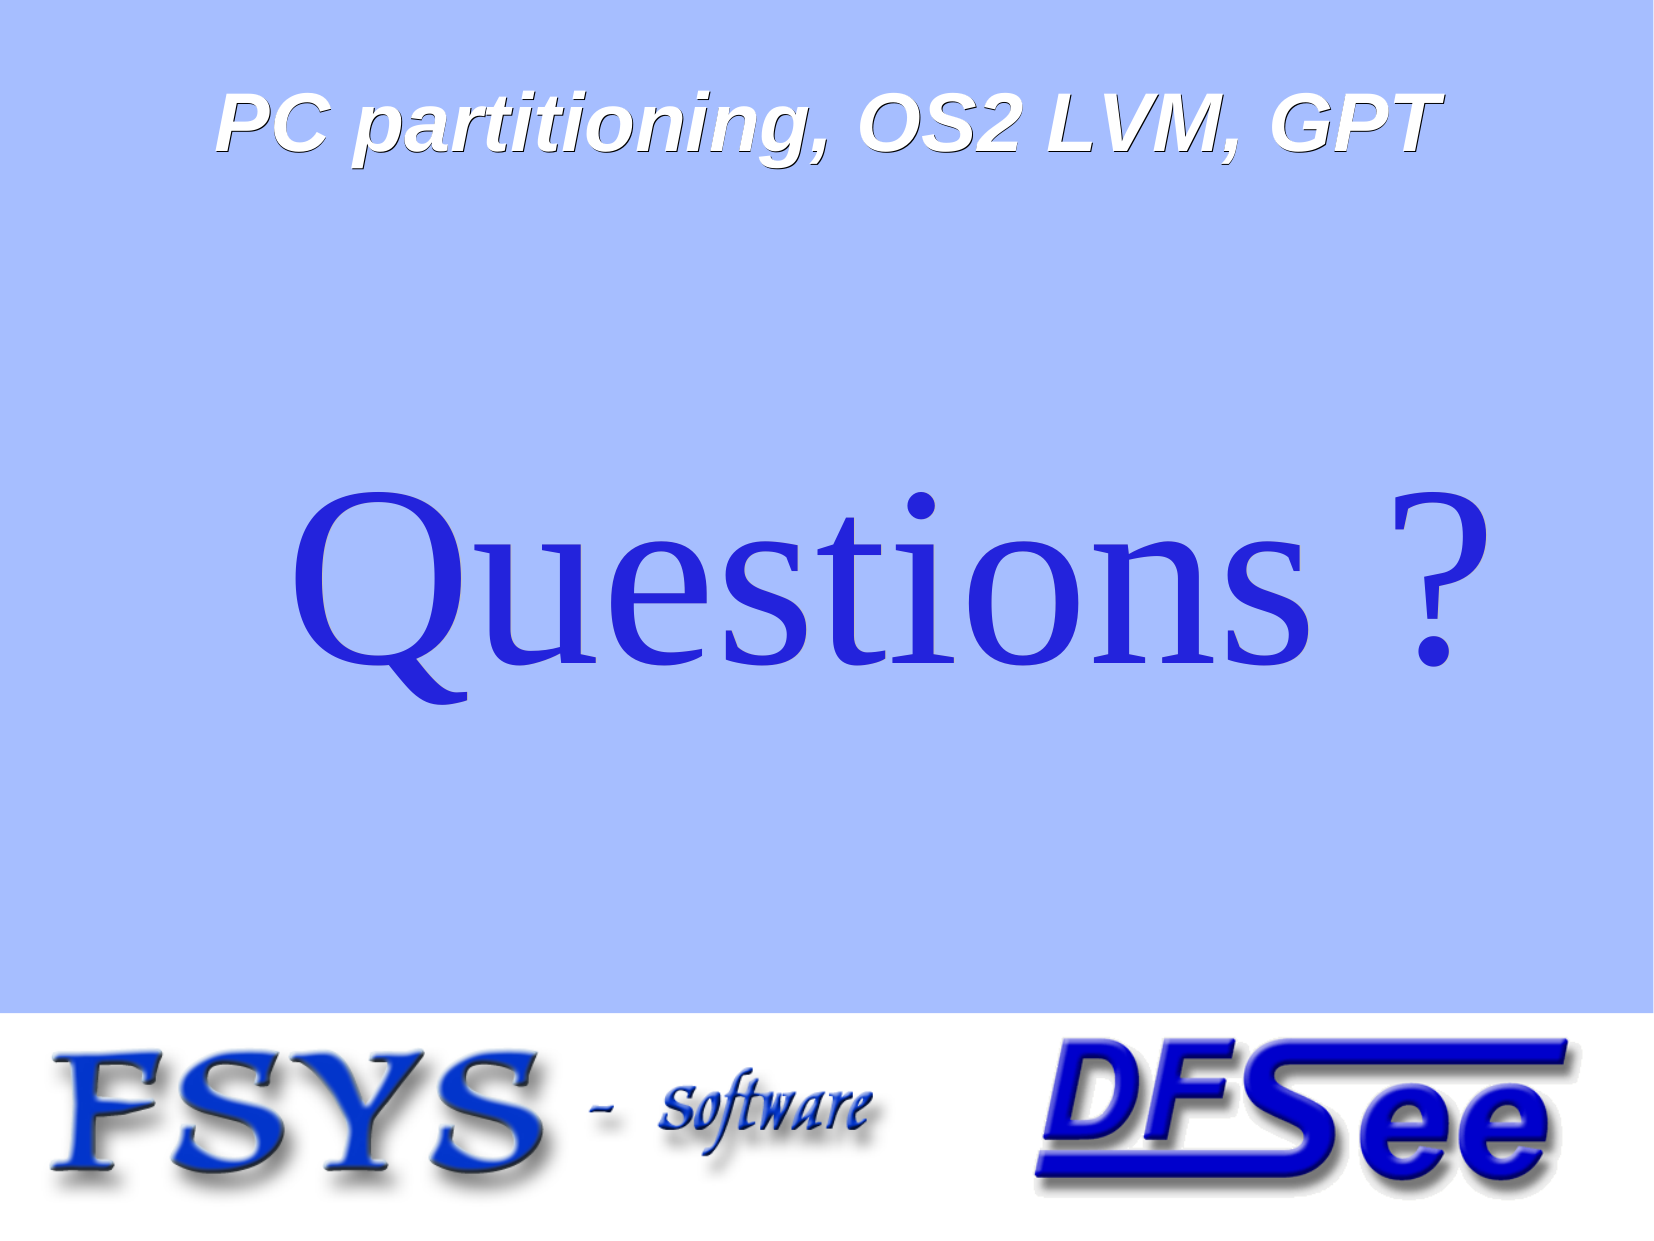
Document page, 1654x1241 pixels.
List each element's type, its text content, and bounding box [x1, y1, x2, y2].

subtitle Questions ? [178, 265, 1570, 886]
text_box [0, 0, 1654, 1014]
title PC partitioning, OS2 LVM, GPT [121, 19, 1534, 227]
picture [32, 1031, 908, 1219]
picture [1020, 1028, 1584, 1217]
